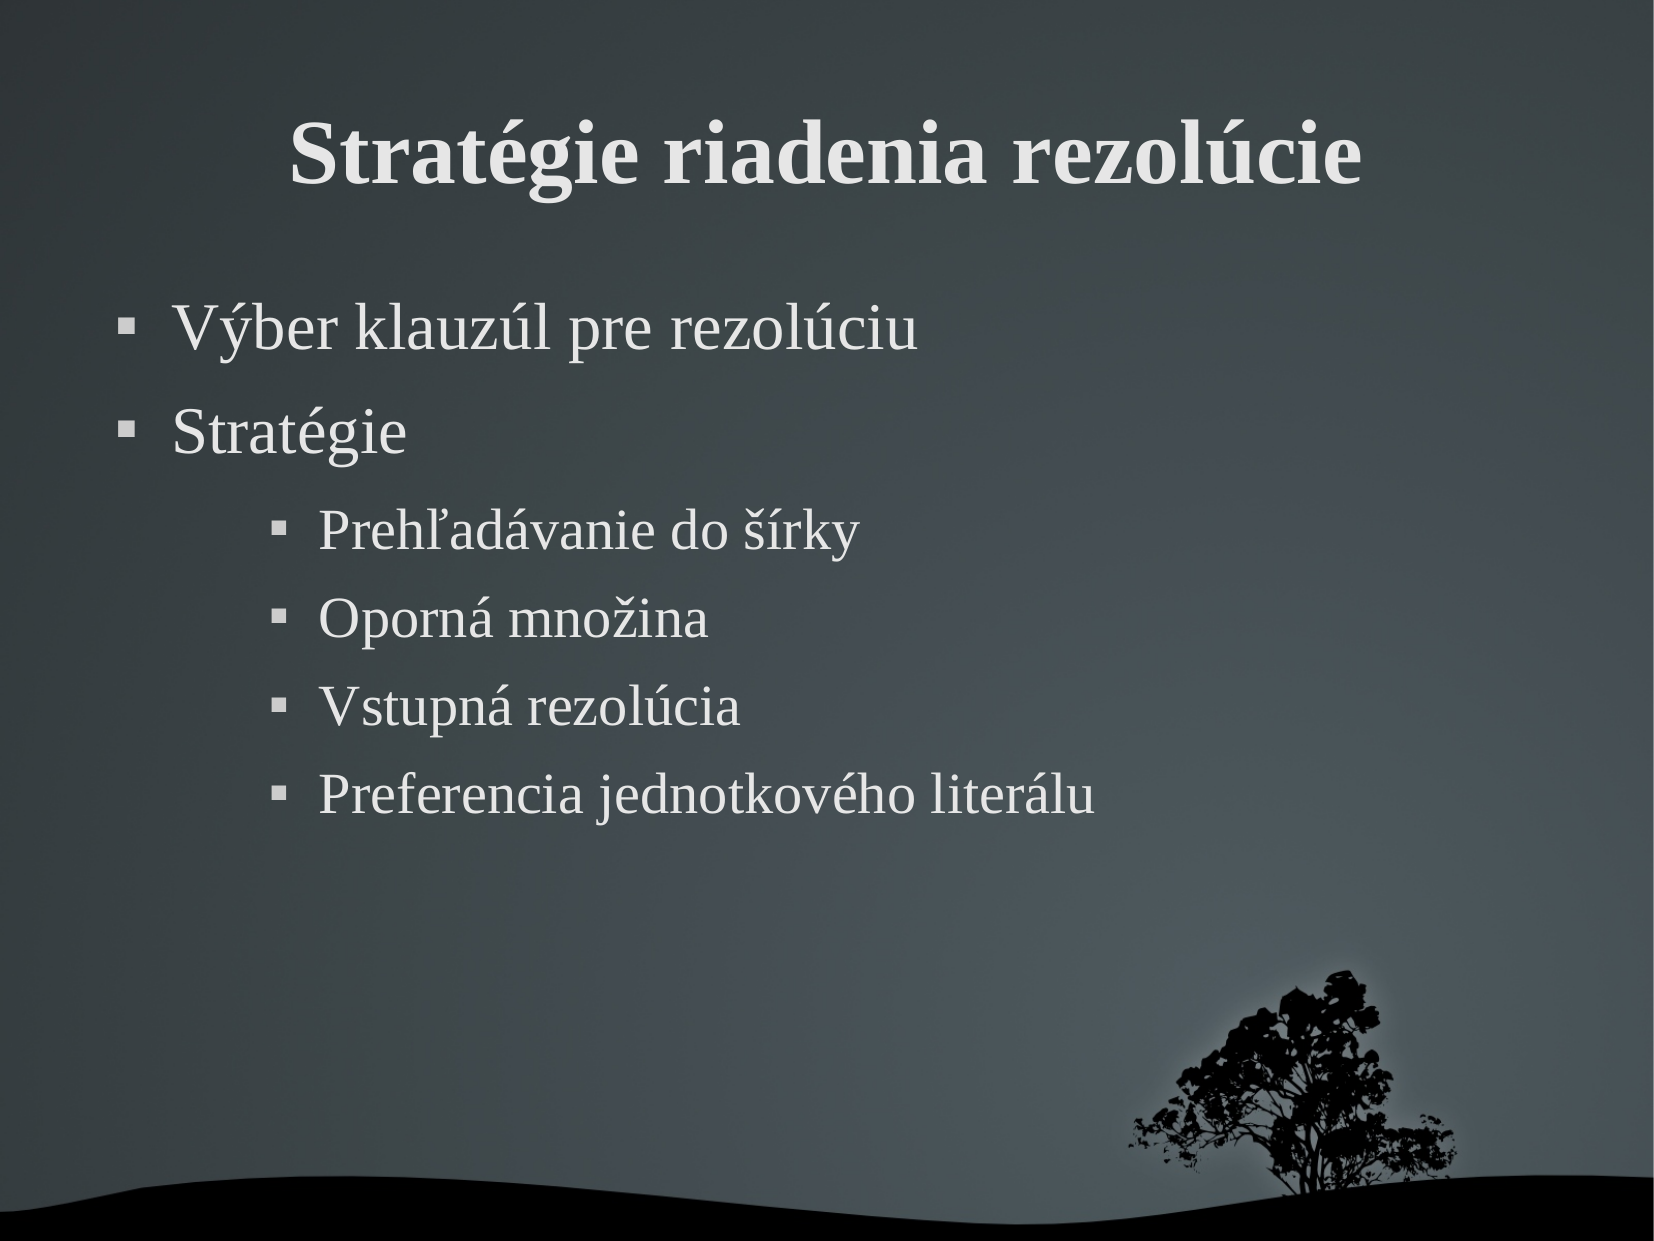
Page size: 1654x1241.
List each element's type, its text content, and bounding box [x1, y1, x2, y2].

title Stratégie riadenia rezolúcie [82, 56, 1571, 250]
list Výber klauzúl pre rezolúciu Stratégie Prehľadávanie do šírky Oporná množina Vstupná rezolúcia Preferencia jednotkového literálu [82, 290, 1571, 1094]
picture [0, 0, 1654, 1241]
